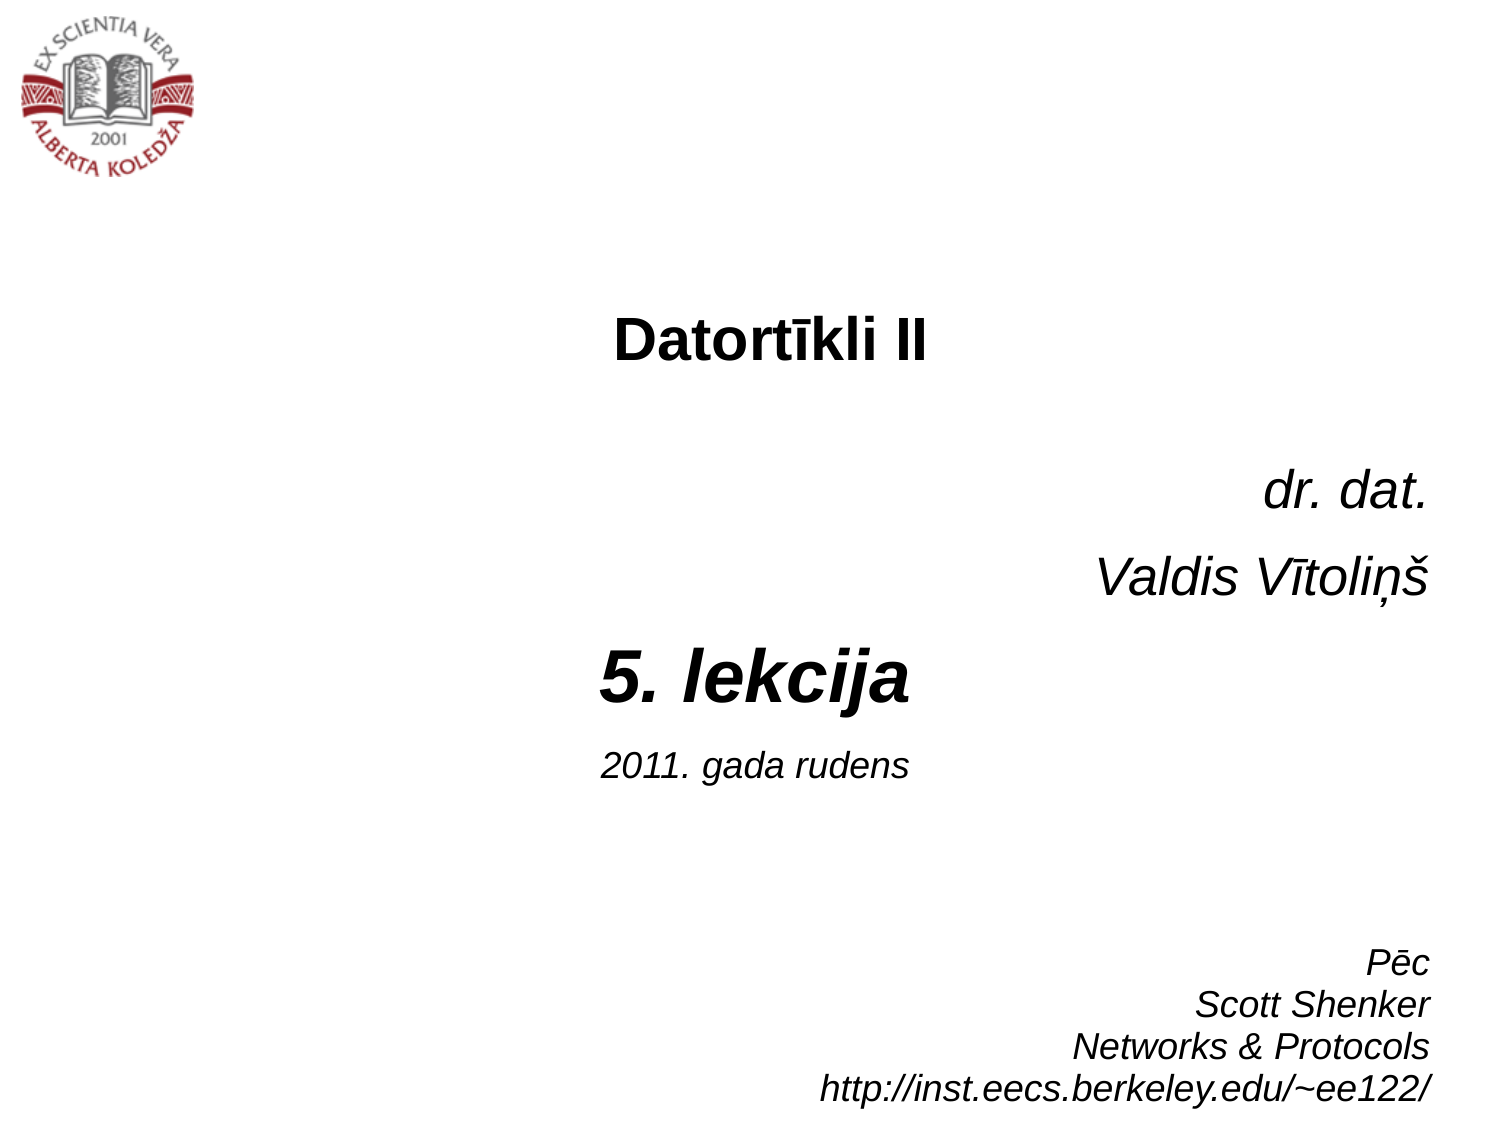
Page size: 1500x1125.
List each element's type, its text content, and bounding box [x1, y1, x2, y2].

list dr. dat. Valdis Vītoliņš 5. lekcija 2011. gada rudens Pēc Scott Shenker Networks & Protocols http://inst.eecs.berkeley.edu/~ee122/ [80, 372, 1431, 1115]
picture [21, 16, 194, 177]
title Datortīkli II [187, 283, 1356, 372]
